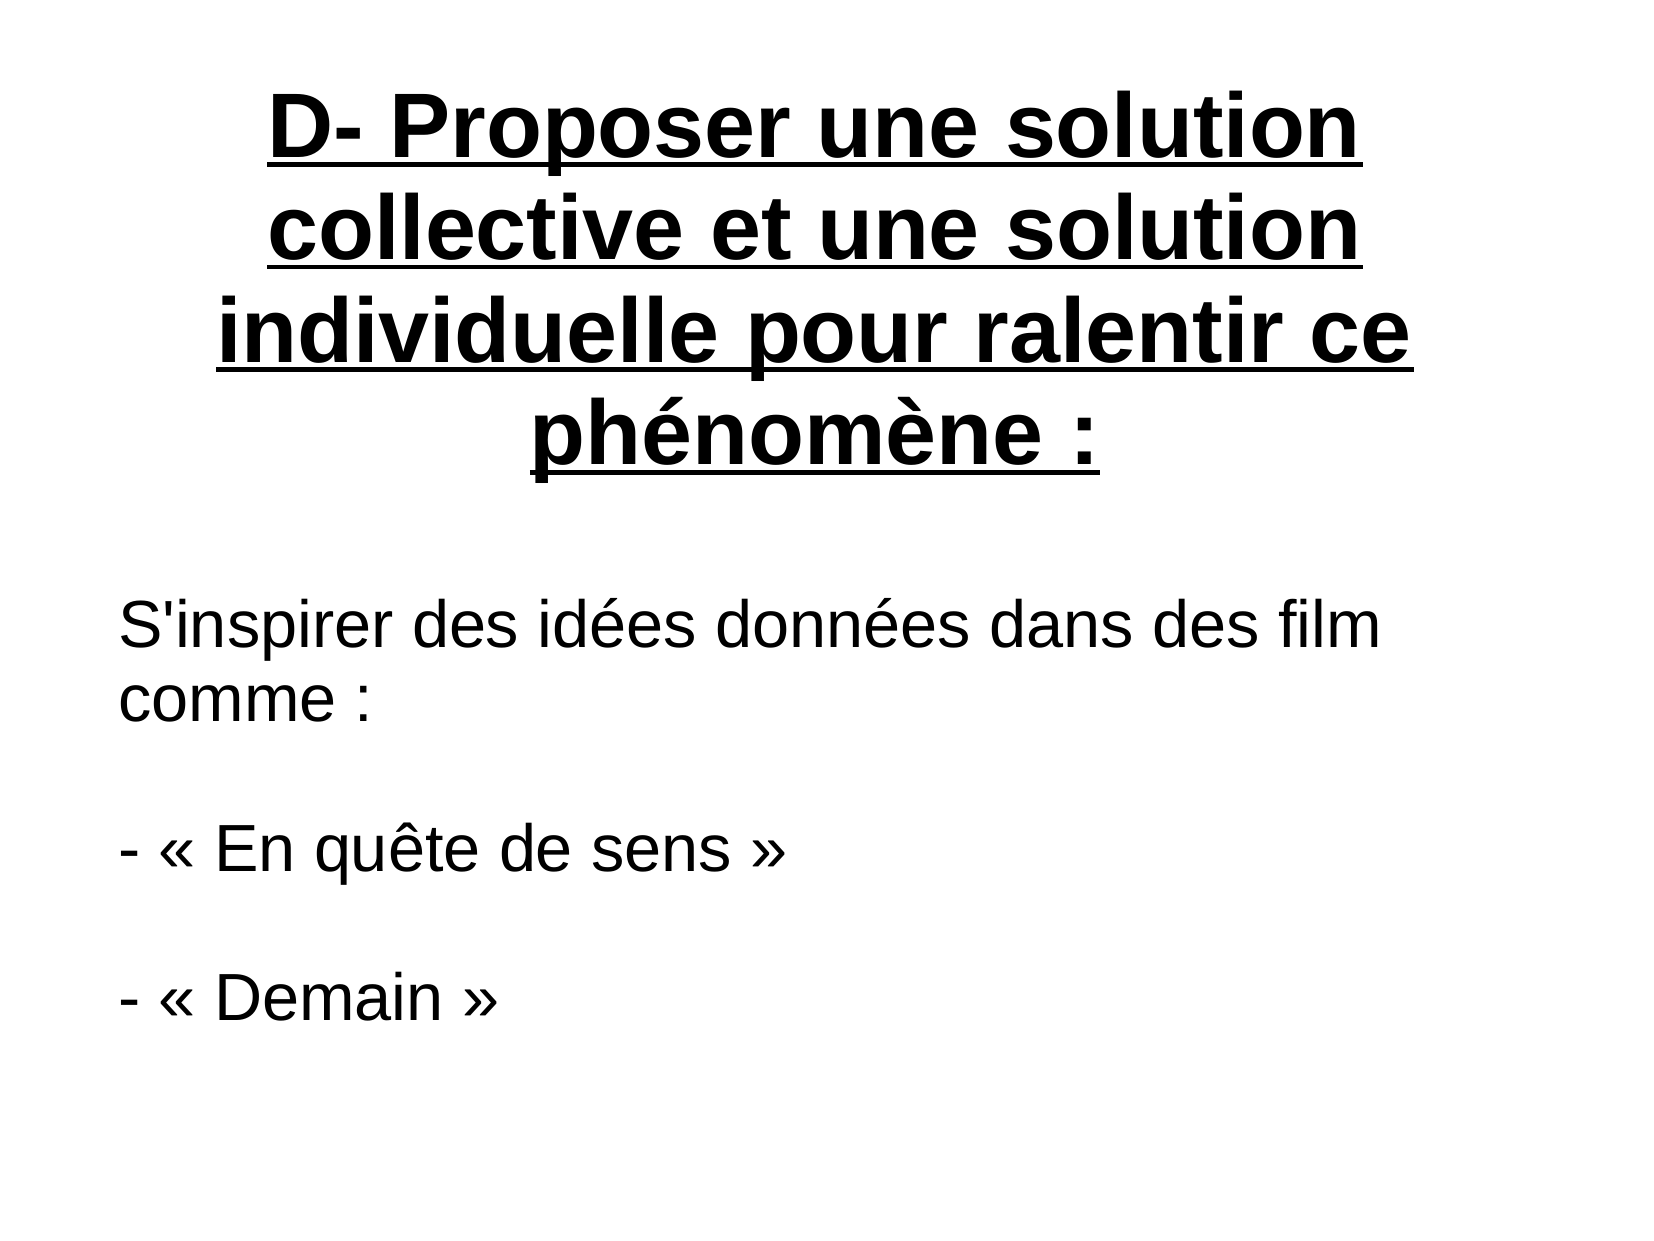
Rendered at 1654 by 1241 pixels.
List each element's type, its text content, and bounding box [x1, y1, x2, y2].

subtitle S'inspirer des idées données dans des film comme : - « En quête de sens » - « Demain » [118, 366, 1607, 1241]
title D- Proposer une solution collective et une solution individuelle pour ralentir ce phénomène : [70, 74, 1560, 485]
